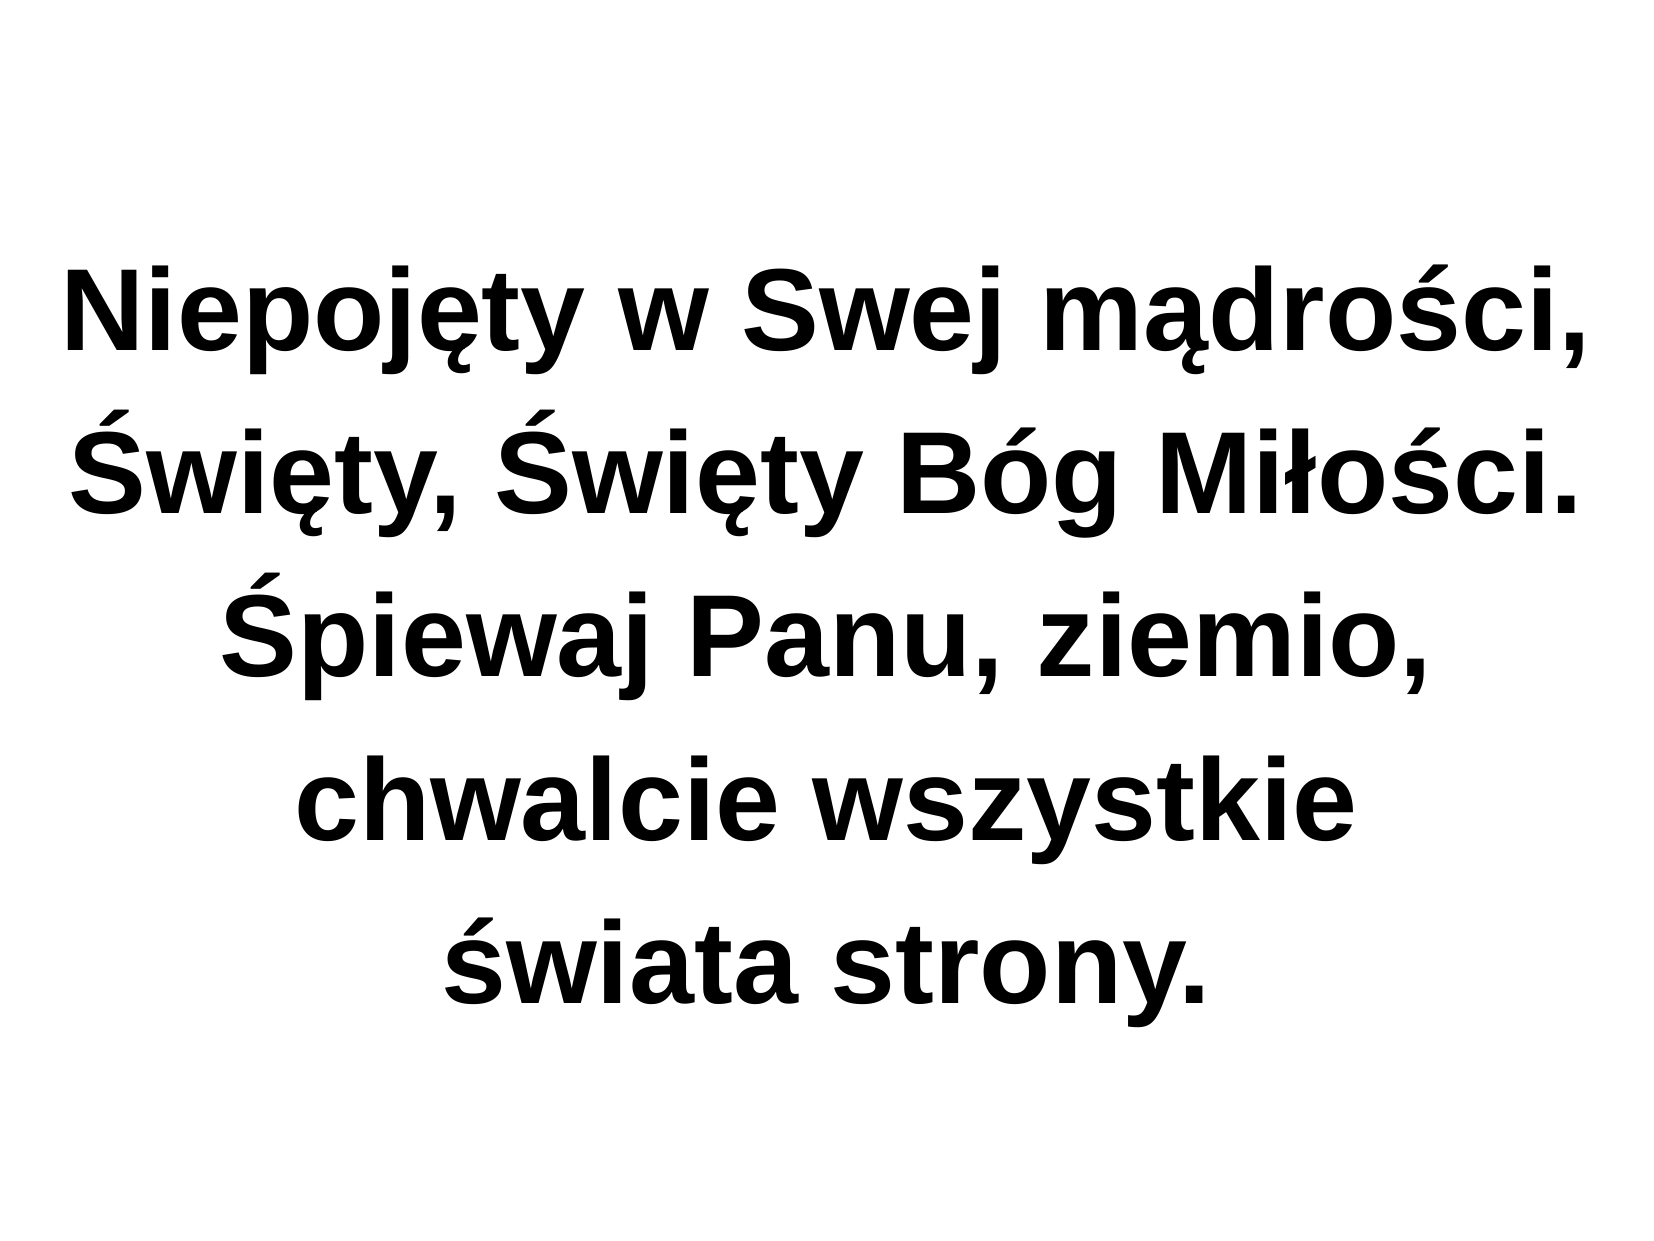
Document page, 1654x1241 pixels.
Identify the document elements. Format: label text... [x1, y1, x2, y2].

subtitle Niepojęty w Swej mądrości, Święty, Święty Bóg Miłości. Śpiewaj Panu, ziemio, chwalcie wszystkie świata strony. [0, 0, 1654, 1241]
